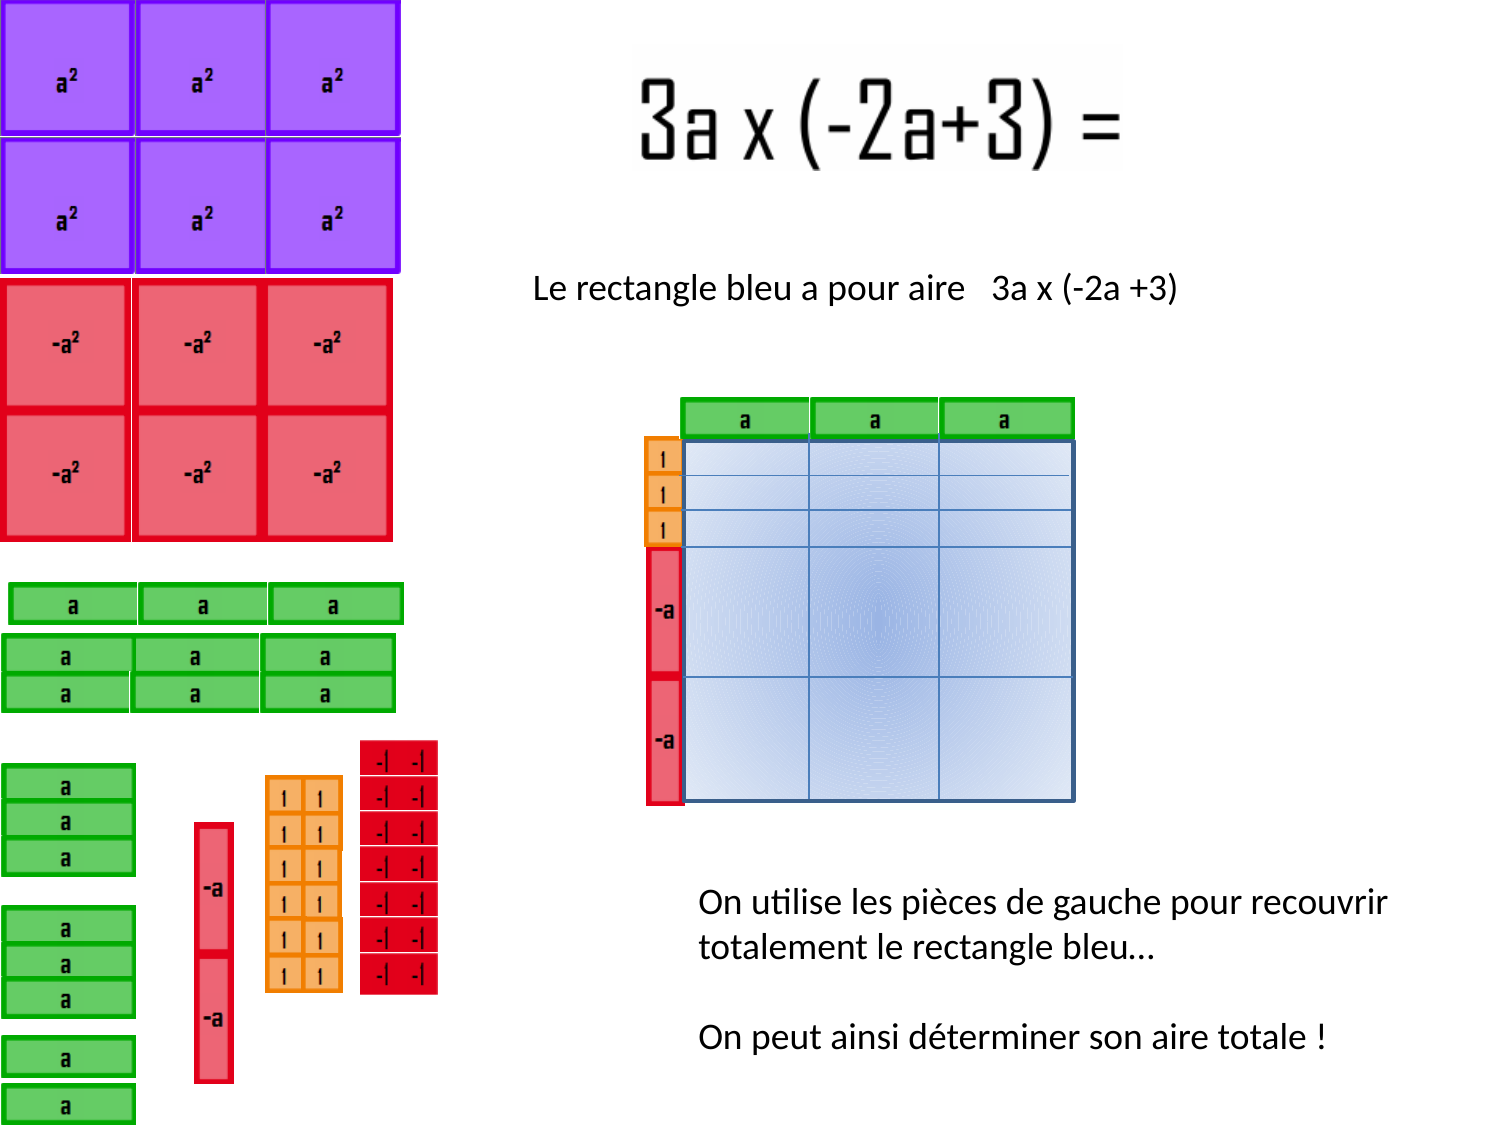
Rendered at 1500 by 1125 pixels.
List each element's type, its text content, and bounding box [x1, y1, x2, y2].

picture [265, 775, 343, 993]
picture [132, 278, 393, 542]
picture [0, 1083, 136, 1125]
text_box [683, 548, 808, 676]
picture [0, 137, 401, 274]
text_box On utilise les pièces de gauche pour recouvrir totalement le rectangle bleu… On peut ainsi déterminer son aire totale ! [683, 869, 1413, 1065]
picture [7, 582, 404, 625]
picture [0, 763, 136, 877]
text_box [683, 441, 808, 475]
picture [631, 42, 1123, 171]
text_box [810, 548, 938, 676]
text_box [683, 511, 808, 546]
picture [0, 633, 396, 713]
picture [360, 739, 438, 996]
text_box [810, 476, 938, 509]
text_box [810, 511, 938, 546]
picture [0, 0, 401, 136]
picture [0, 905, 136, 1019]
text_box [810, 441, 938, 475]
picture [644, 397, 1075, 806]
text_box [683, 441, 1074, 802]
text_box [683, 476, 808, 509]
picture [0, 1035, 136, 1078]
text_box Le rectangle bleu a pour aire 3a x (-2a +3) [518, 255, 1195, 316]
picture [194, 822, 234, 1084]
picture [0, 278, 131, 542]
